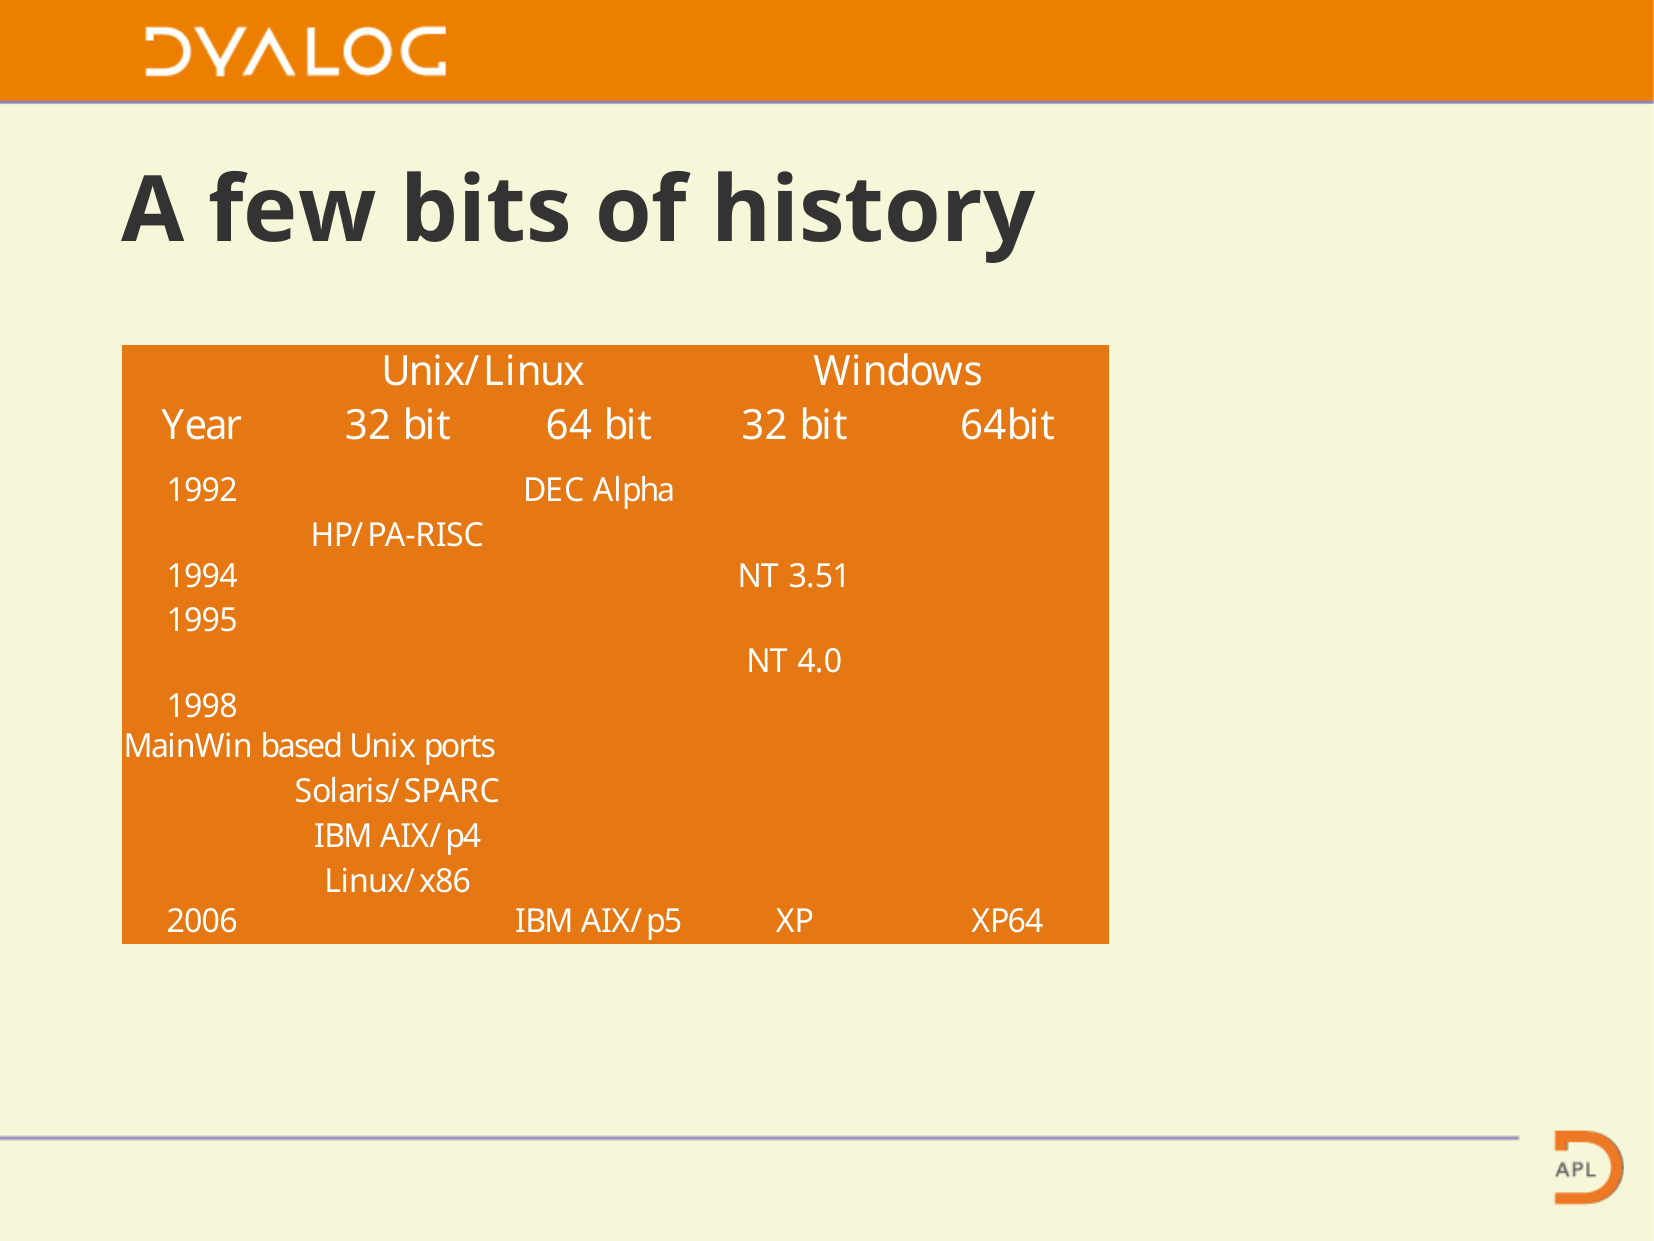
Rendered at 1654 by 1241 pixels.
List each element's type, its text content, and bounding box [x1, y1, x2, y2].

picture [0, 0, 1654, 1241]
chart [121, 344, 1497, 1027]
title A few bits of history [121, 102, 1534, 311]
